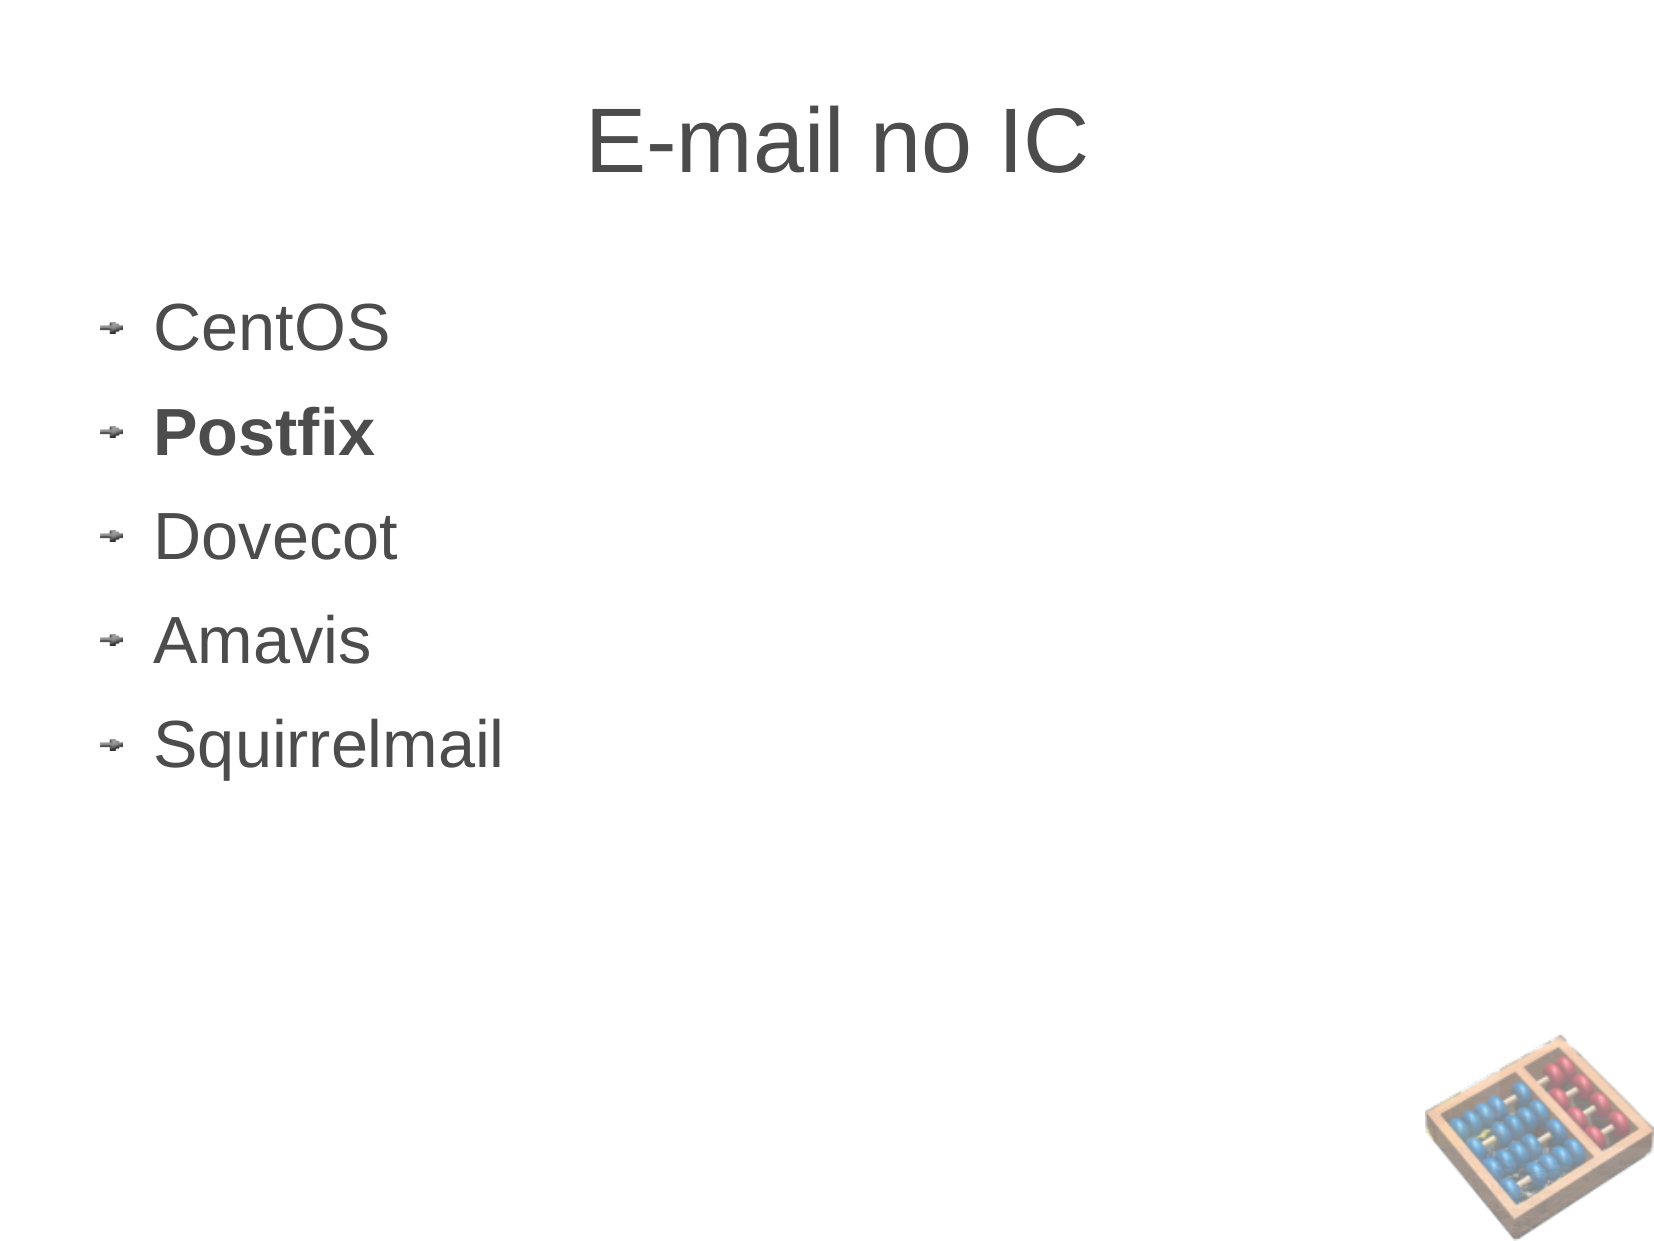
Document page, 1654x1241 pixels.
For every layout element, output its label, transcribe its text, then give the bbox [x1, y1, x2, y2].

list CentOS Postfix Dovecot Amavis Squirrelmail [82, 290, 1571, 1109]
title E-mail no IC [75, 44, 1601, 238]
